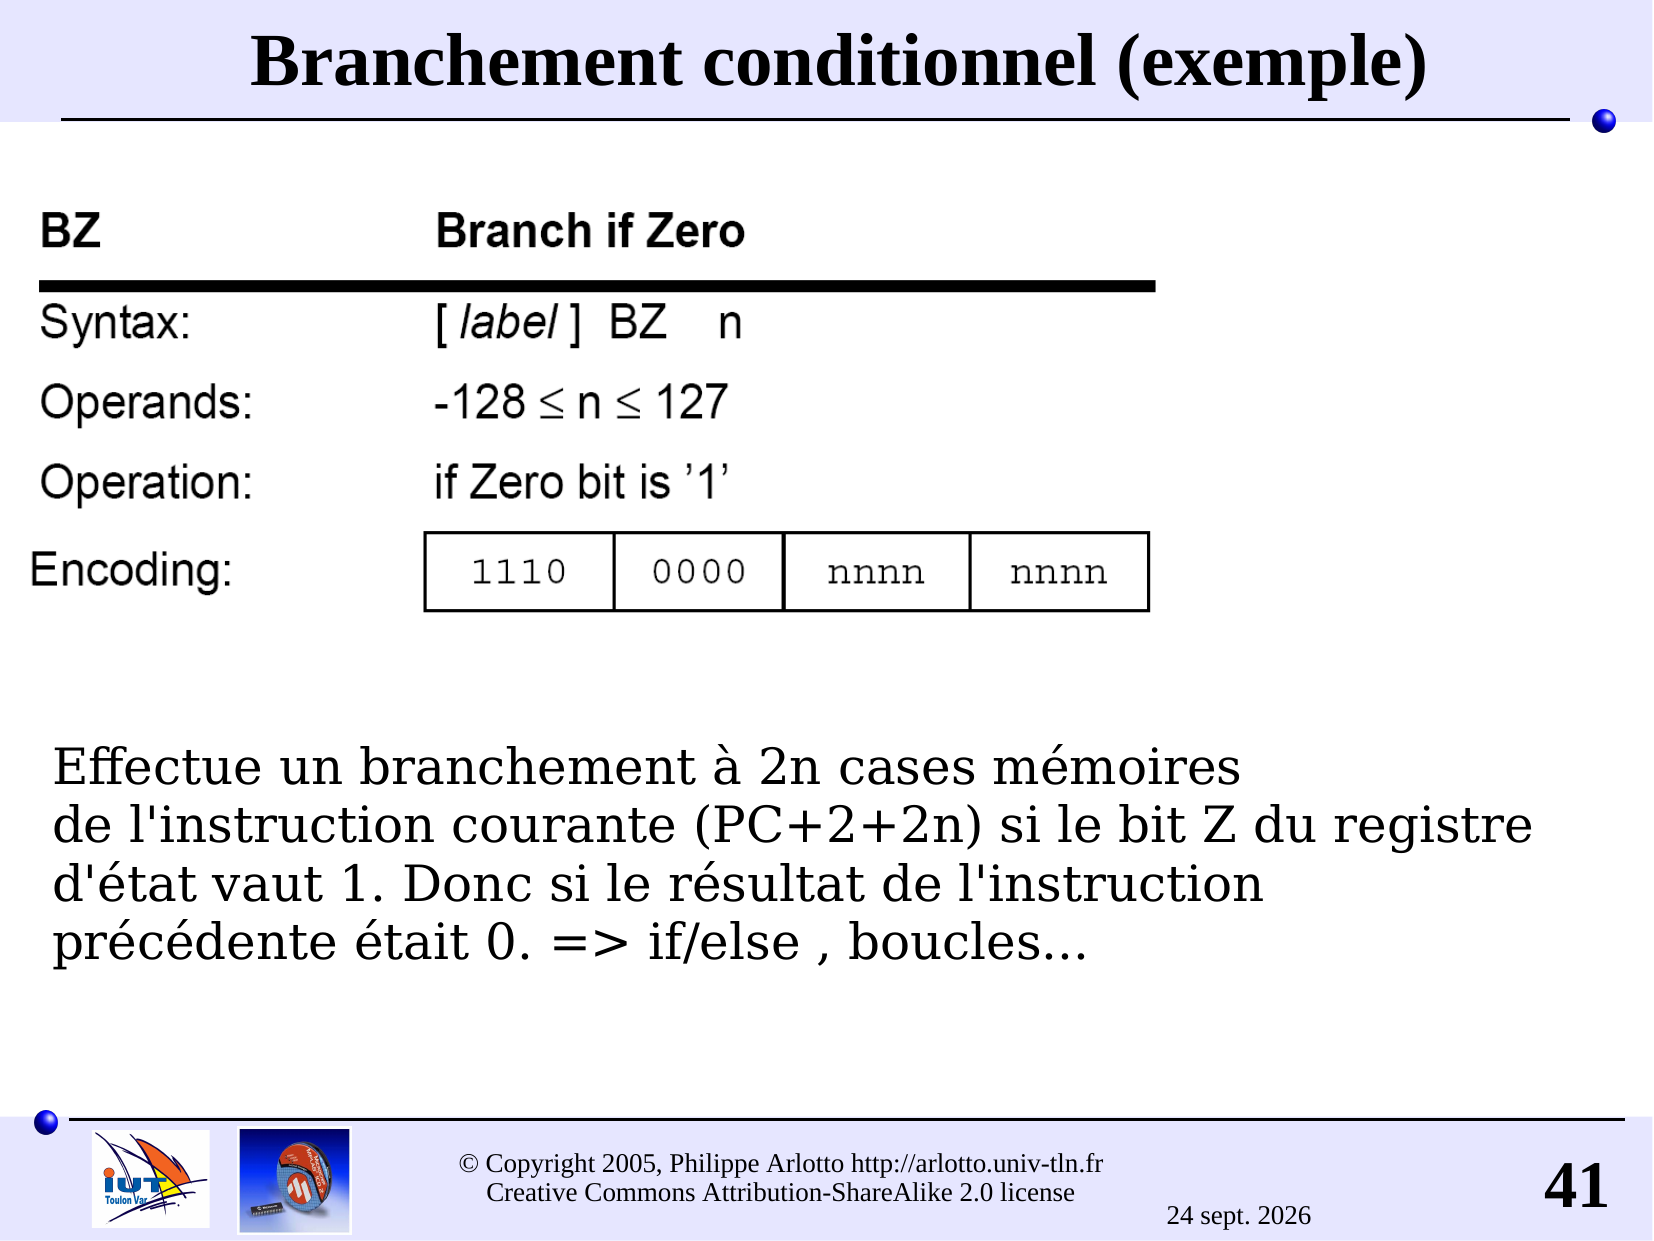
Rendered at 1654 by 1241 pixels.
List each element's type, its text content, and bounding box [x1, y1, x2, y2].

text_box Effectue un branchement à 2n cases mémoires de l'instruction courante (PC+2+2n) si le bit Z du registre d'état vaut 1. Donc si le résultat de l'instruction précédente était 0. => if/else , boucles... [52, 738, 1536, 972]
picture [237, 1126, 352, 1235]
picture [18, 177, 1182, 621]
title Branchement conditionnel (exemple) [95, 14, 1585, 107]
